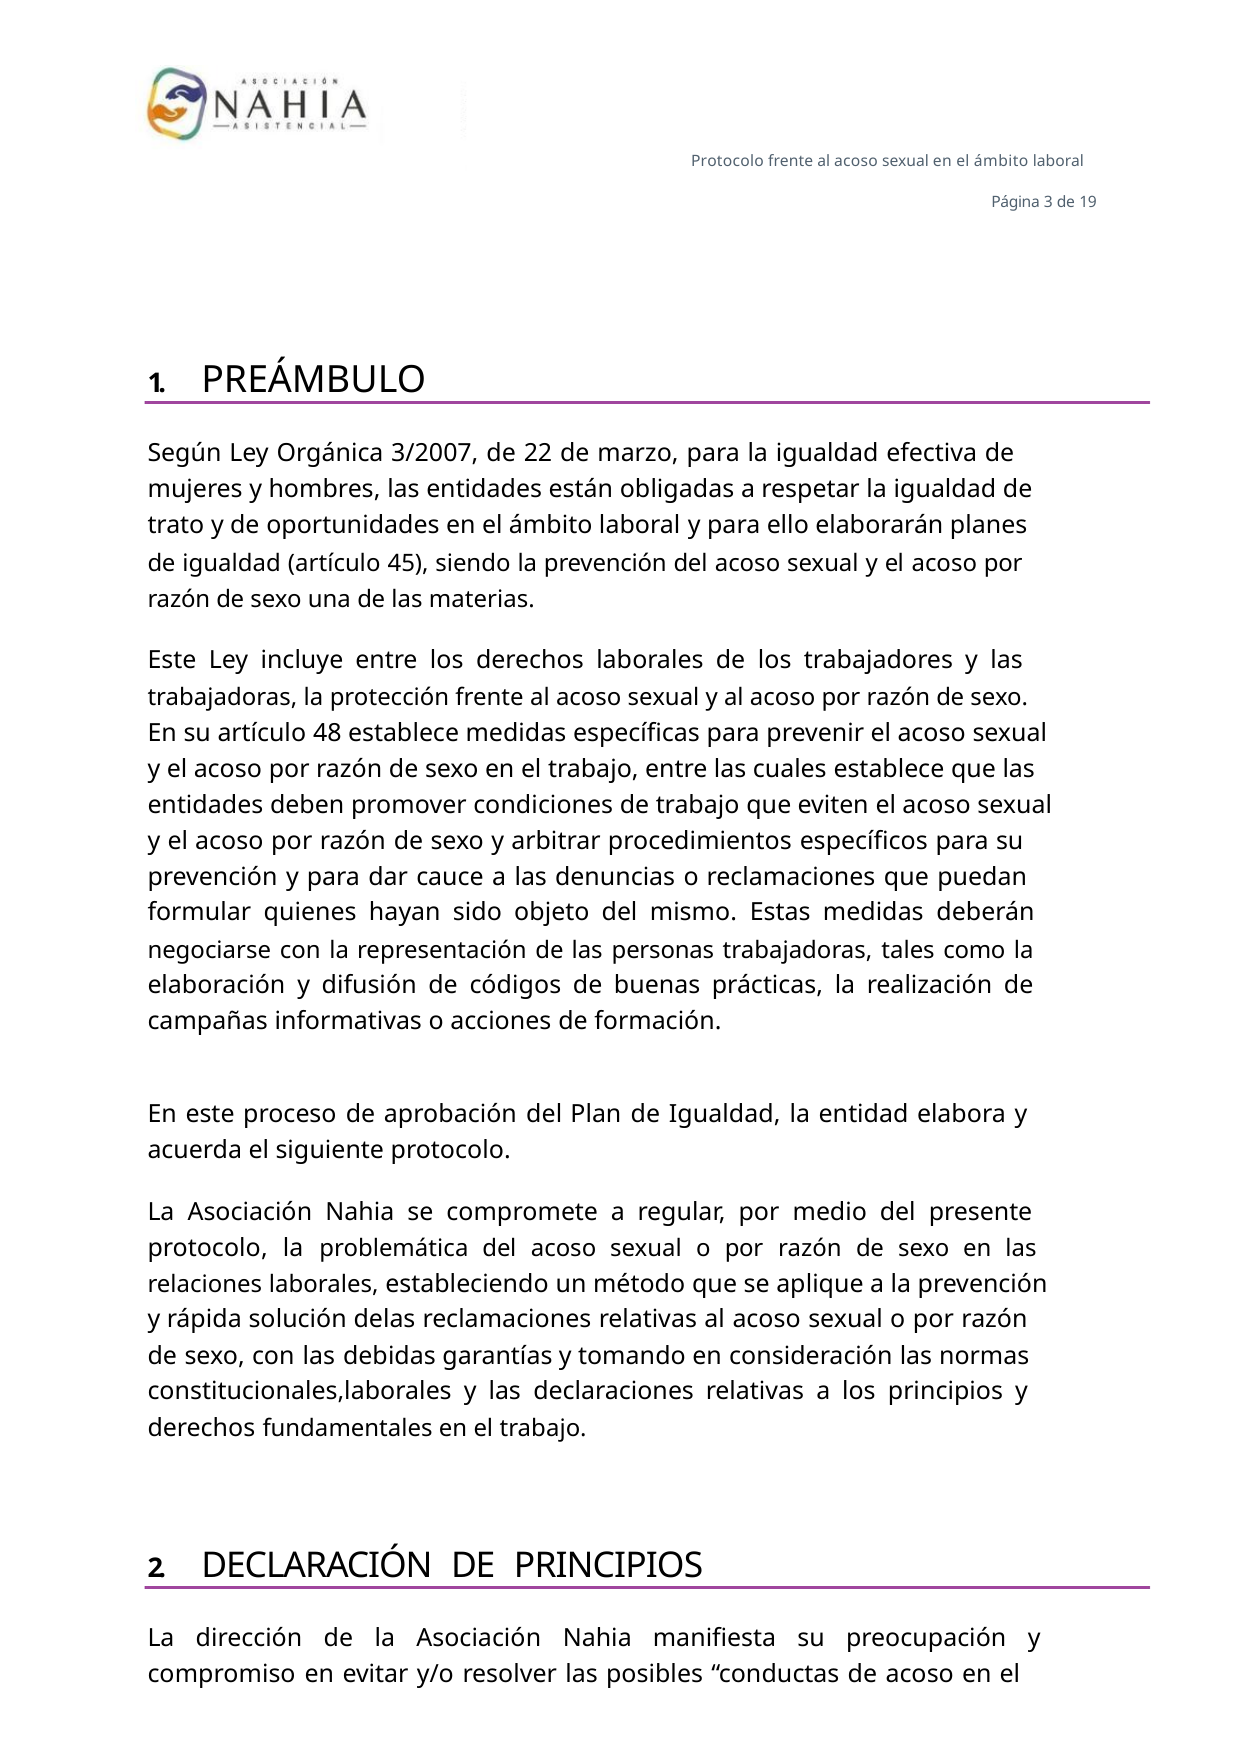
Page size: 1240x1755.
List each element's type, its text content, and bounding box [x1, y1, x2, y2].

text_box La Asociación Nahia se compromete a regular, por medio del presente protocolo, la problemática del acoso sexual o por razón de sexo en las relaciones laborales, estableciendo un método que se aplique a la prevención y rápida solución delas reclamaciones relativas al acoso sexual o por razón de sexo, con las debidas garantías y tomando en consideración las normas constitucionales,laborales y las declaraciones relativas a los principios y derechos fundamentales en el trabajo. [147, 1195, 1119, 1442]
text_box Según Ley Orgánica 3/2007, de 22 de marzo, para la igualdad efectiva de mujeres y hombres, las entidades están obligadas a respetar la igualdad de trato y de oportunidades en el ámbito laboral y para ello elaborarán planes de igualdad (artículo 45), siendo la prevención del acoso sexual y el acoso por razón de sexo una de las materias. [147, 435, 1119, 613]
text_box 2. DECLARACIÓN DE PRINCIPIOS [147, 1542, 737, 1585]
text_box [135, 65, 467, 171]
text_box En este proceso de aprobación del Plan de Igualdad, la entidad elabora y acuerda el siguiente protocolo. [147, 1097, 1117, 1164]
text_box Este Ley incluye entre los derechos laborales de los trabajadores y las trabajadoras, la protección frente al acoso sexual y al acoso por razón de sexo. En su artículo 48 establece medidas específicas para prevenir el acoso sexual y el acoso por razón de sexo en el trabajo, entre las cuales establece que las entidades deben promover condiciones de trabajo que eviten el acoso sexual y el acoso por razón de sexo y arbitrar procedimientos específicos para su prevención y para dar cauce a las denuncias o reclamaciones que puedan formular quienes hayan sido objeto del mismo. Estas medidas deberán negociarse con la representación de las personas trabajadoras, tales como la elaboración y difusión de códigos de buenas prácticas, la realización de campañas informativas o acciones de formación. [147, 643, 1119, 1036]
text_box 1. PREÁMBULO [147, 354, 453, 400]
text_box compromiso en evitar y/o resolver las posibles “conductas de acoso en el [147, 1657, 1116, 1688]
text_box La dirección de la Asociación Nahia manifiesta su preocupación y [147, 1620, 1119, 1652]
text_box Protocolo frente al acoso sexual en el ámbito laboral Página 3 de 19 [691, 150, 1119, 212]
